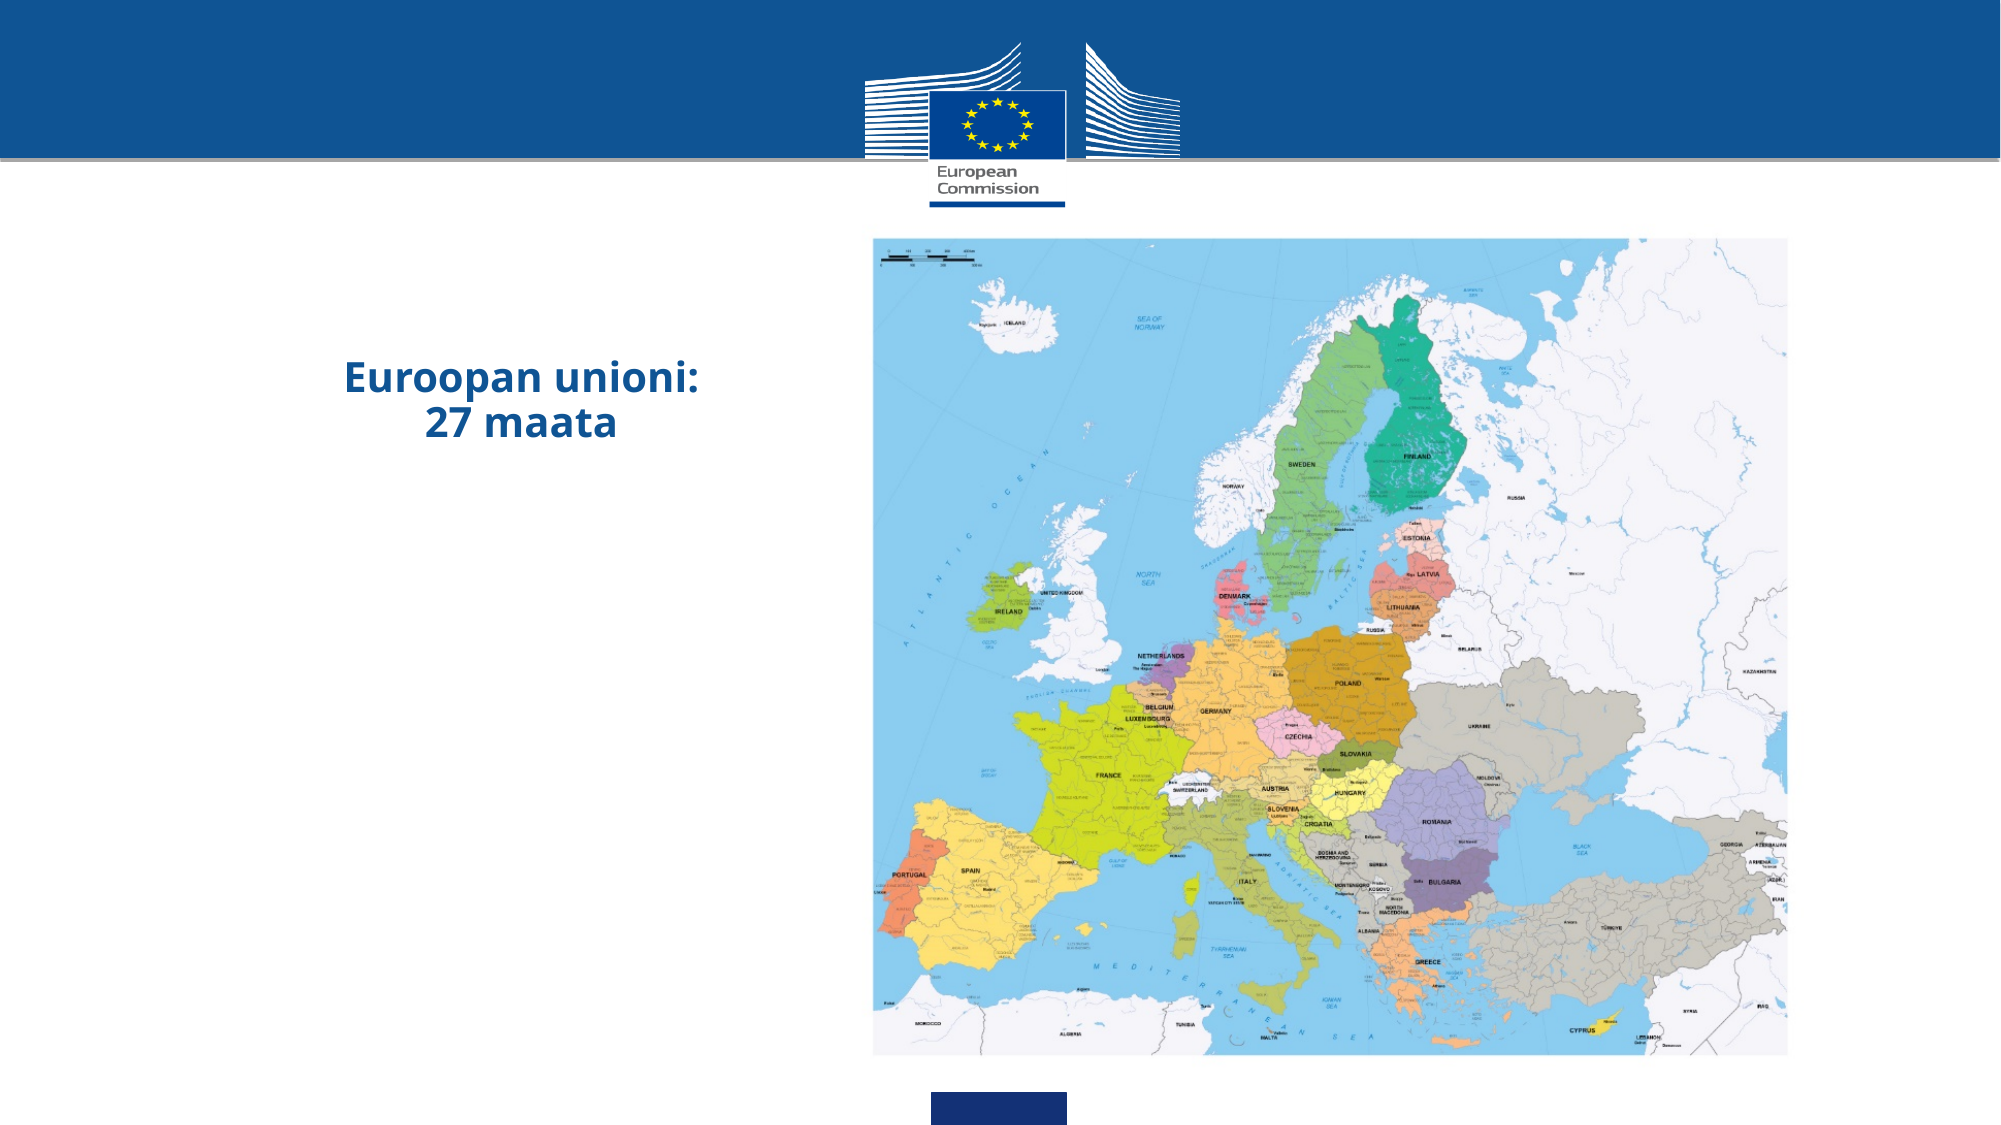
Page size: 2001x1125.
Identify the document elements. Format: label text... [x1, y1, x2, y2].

text_box Euroopan unioni: 27 maata [326, 326, 717, 563]
picture [846, 208, 1818, 1083]
